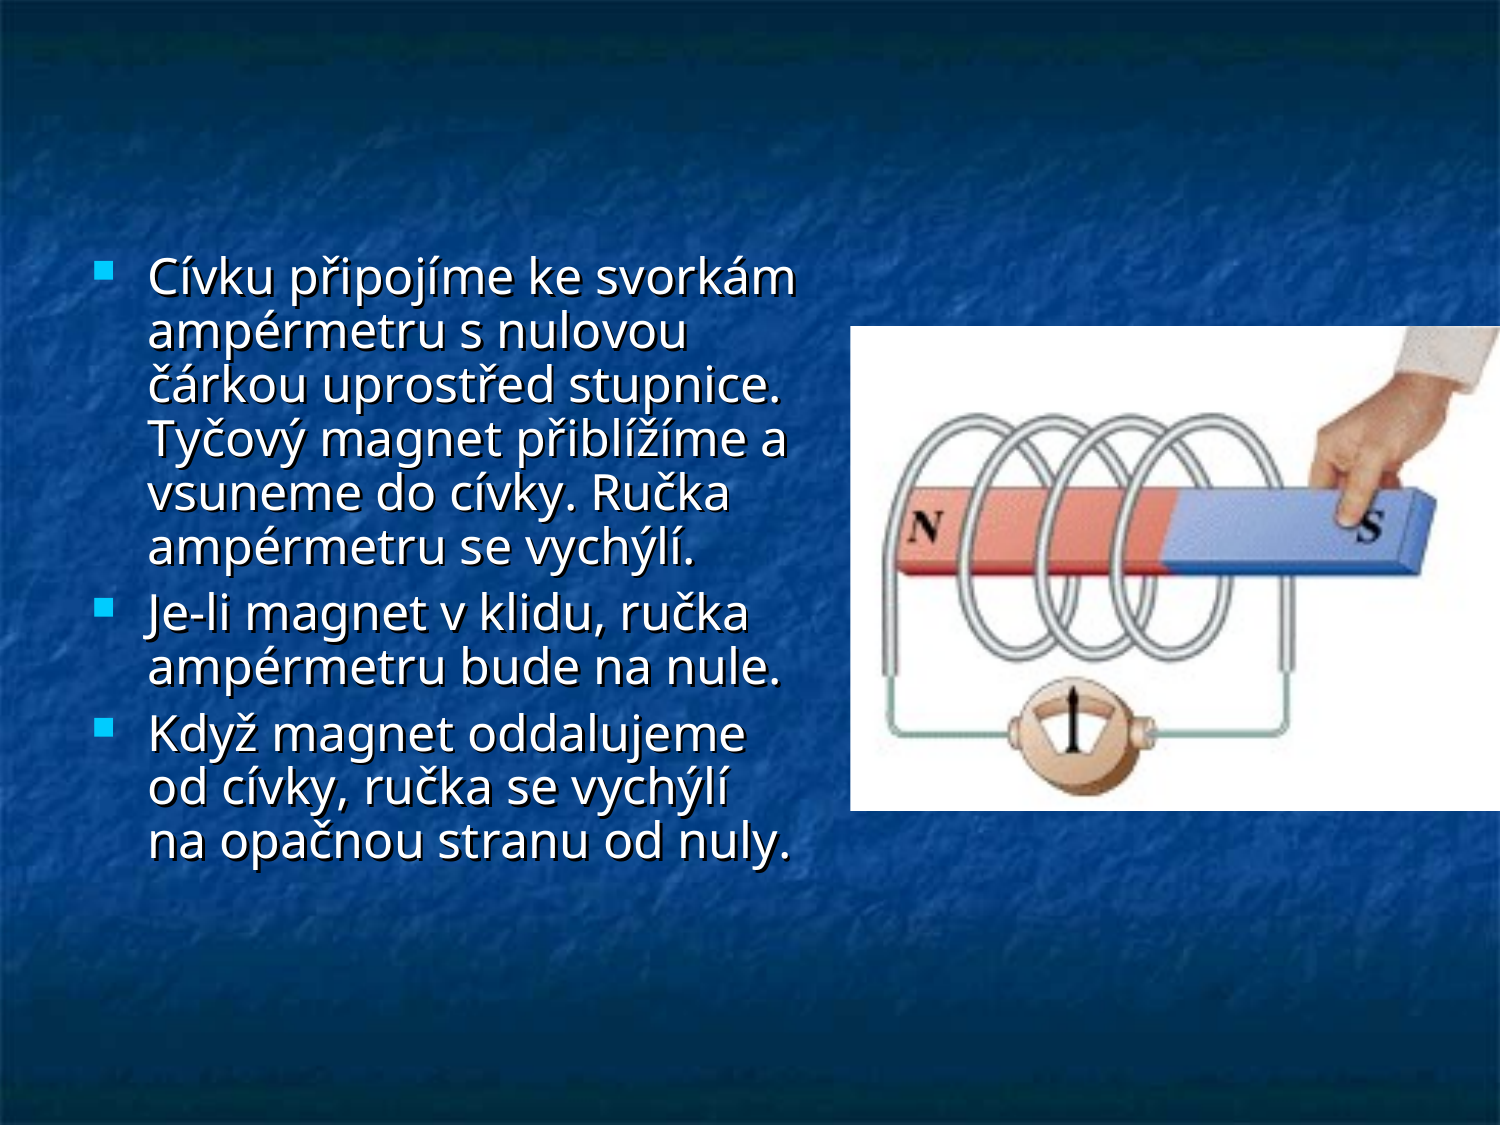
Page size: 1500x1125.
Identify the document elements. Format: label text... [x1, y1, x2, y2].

picture [0, 0, 1500, 1125]
list Cívku připojíme ke svorkám ampérmetru s nulovou čárkou uprostřed stupnice. Tyčový magnet přiblížíme a vsuneme do cívky. Ručka ampérmetru se vychýlí. Je-li magnet v klidu, ručka ampérmetru bude na nule. Když magnet oddalujeme od cívky, ručka se vychýlí na opačnou stranu od nuly. [76, 243, 821, 919]
